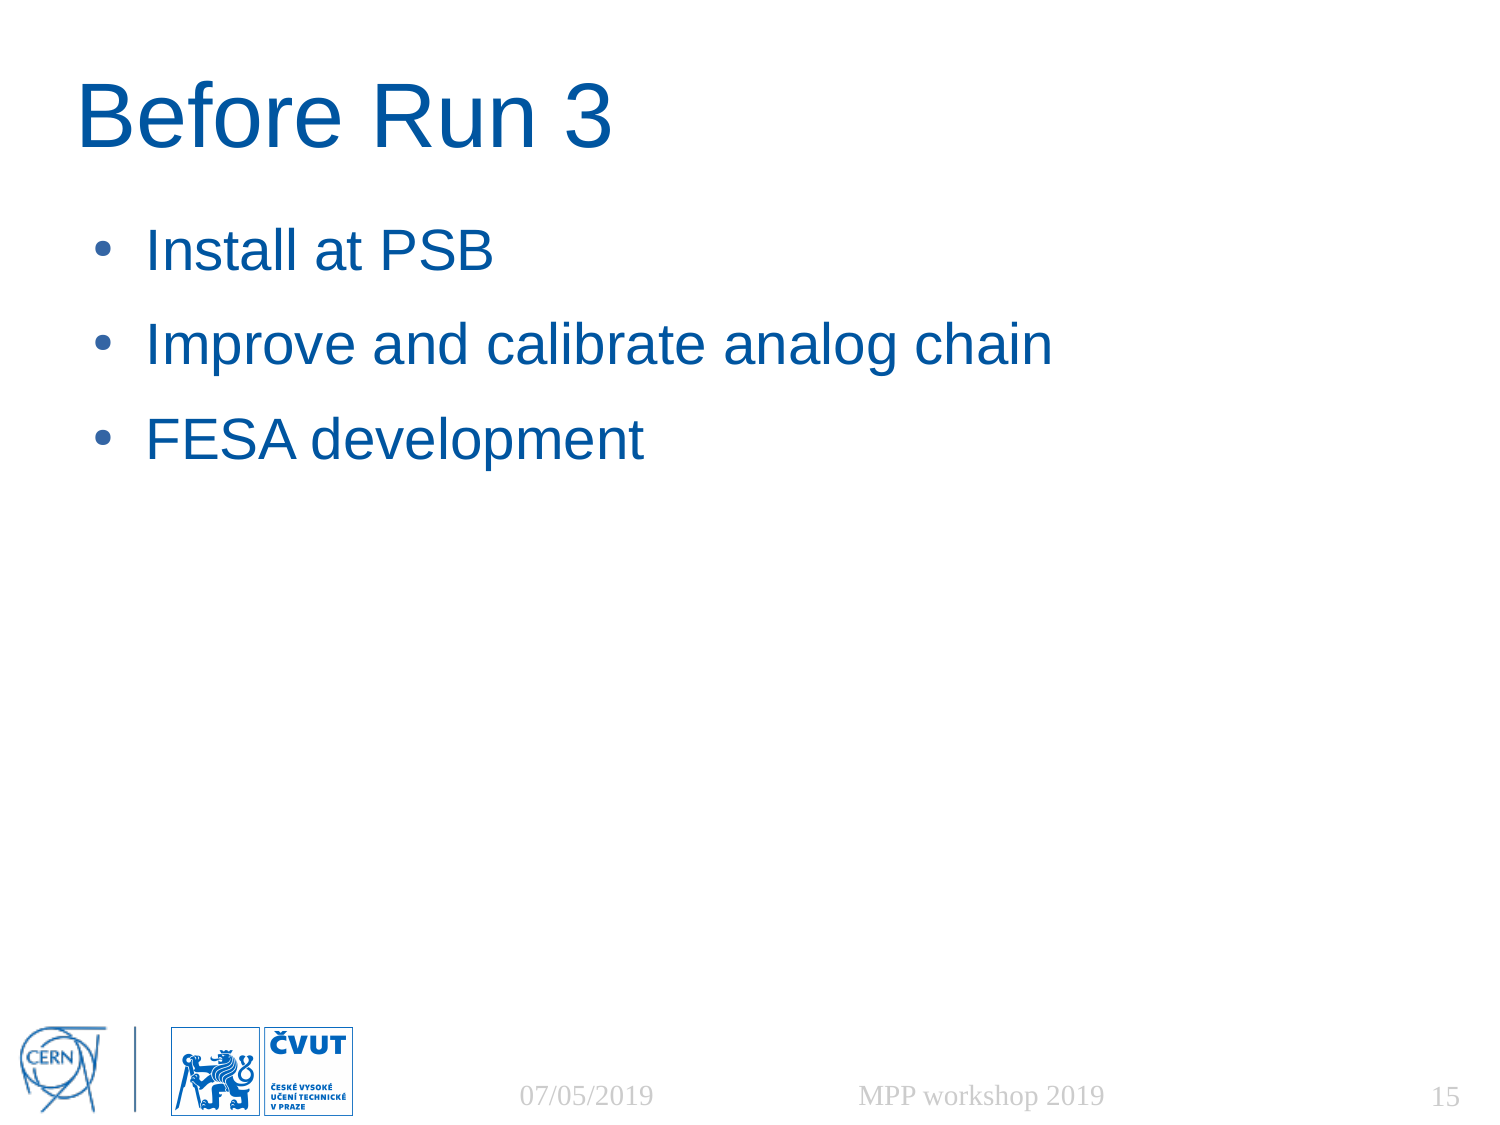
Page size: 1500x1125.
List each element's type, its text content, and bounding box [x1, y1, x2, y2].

title Before Run 3 [75, 38, 1425, 193]
list Install at PSB Improve and calibrate analog chain FESA development [75, 217, 1425, 984]
picture [171, 1027, 353, 1116]
